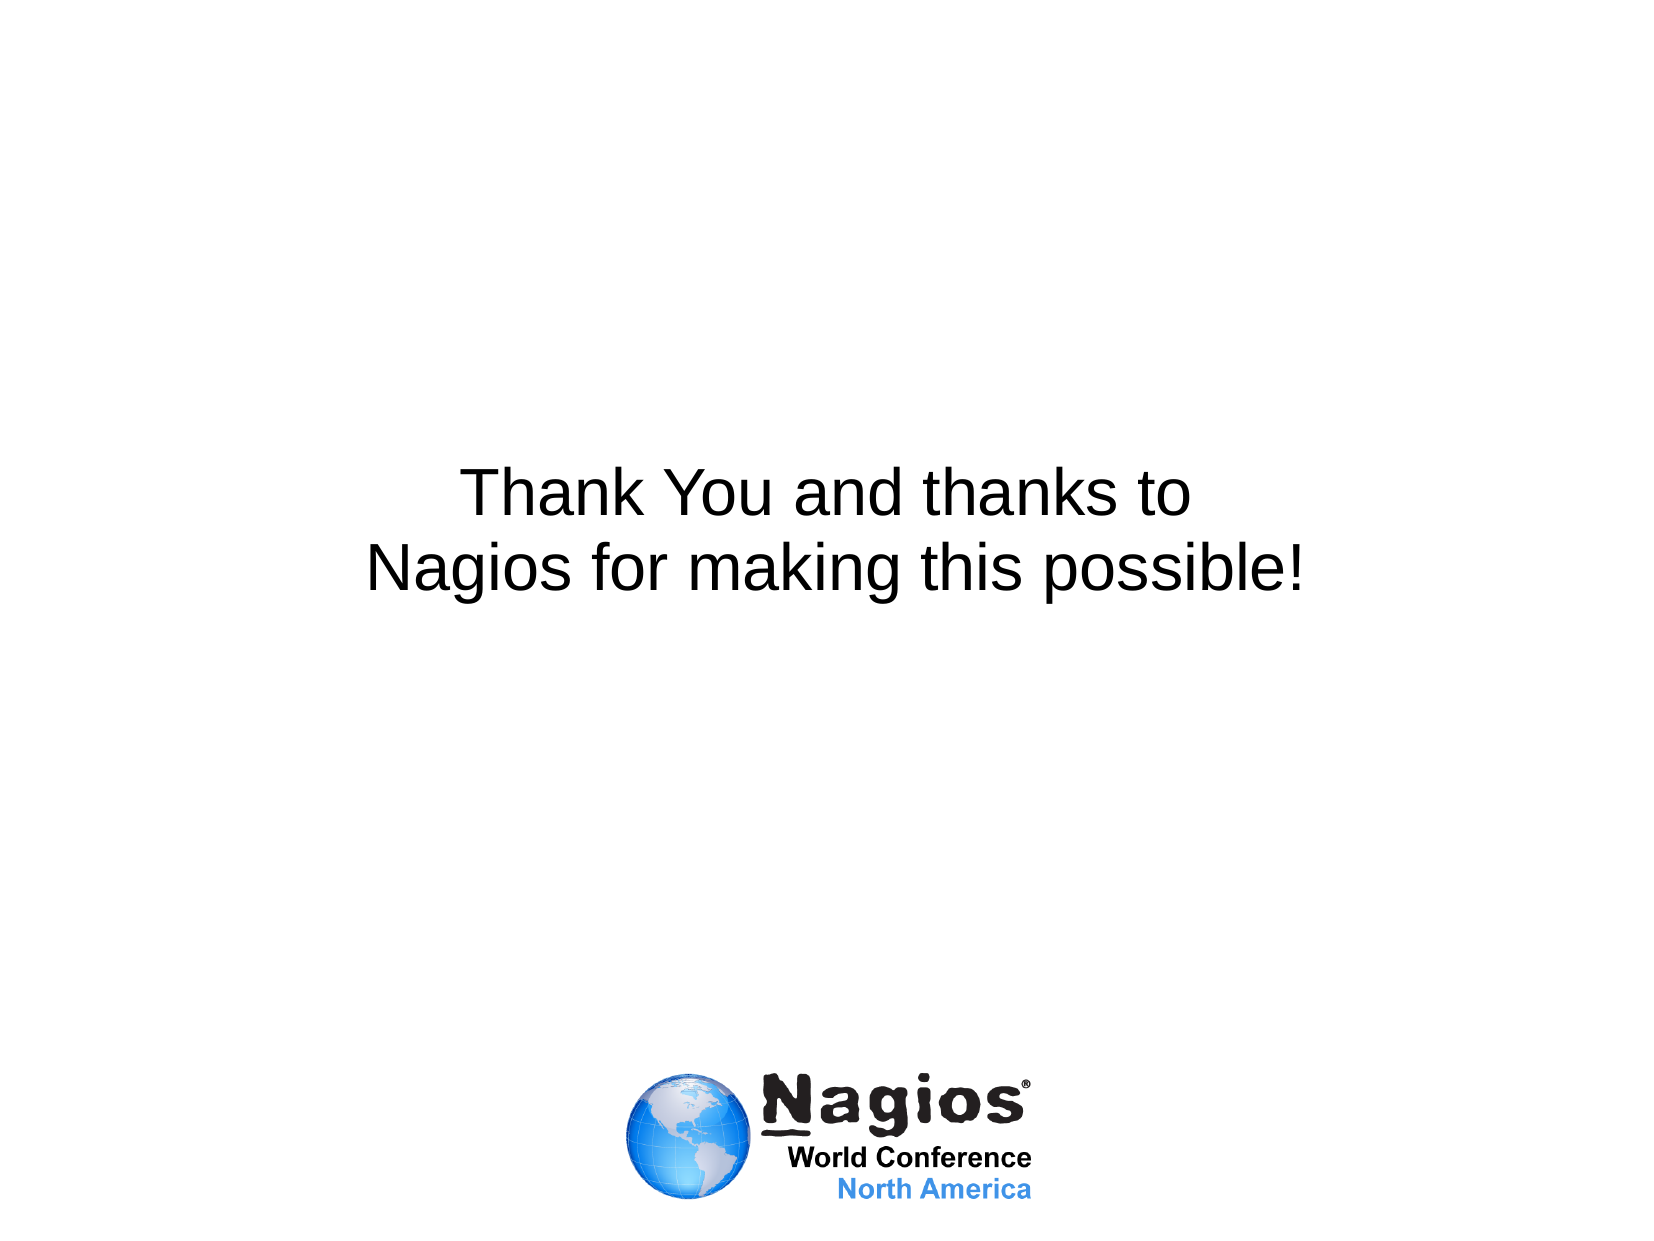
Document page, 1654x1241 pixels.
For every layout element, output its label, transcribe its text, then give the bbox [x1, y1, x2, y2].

picture [626, 1072, 1032, 1226]
subtitle Thank You and thanks to Nagios for making this possible! [82, 49, 1571, 1010]
